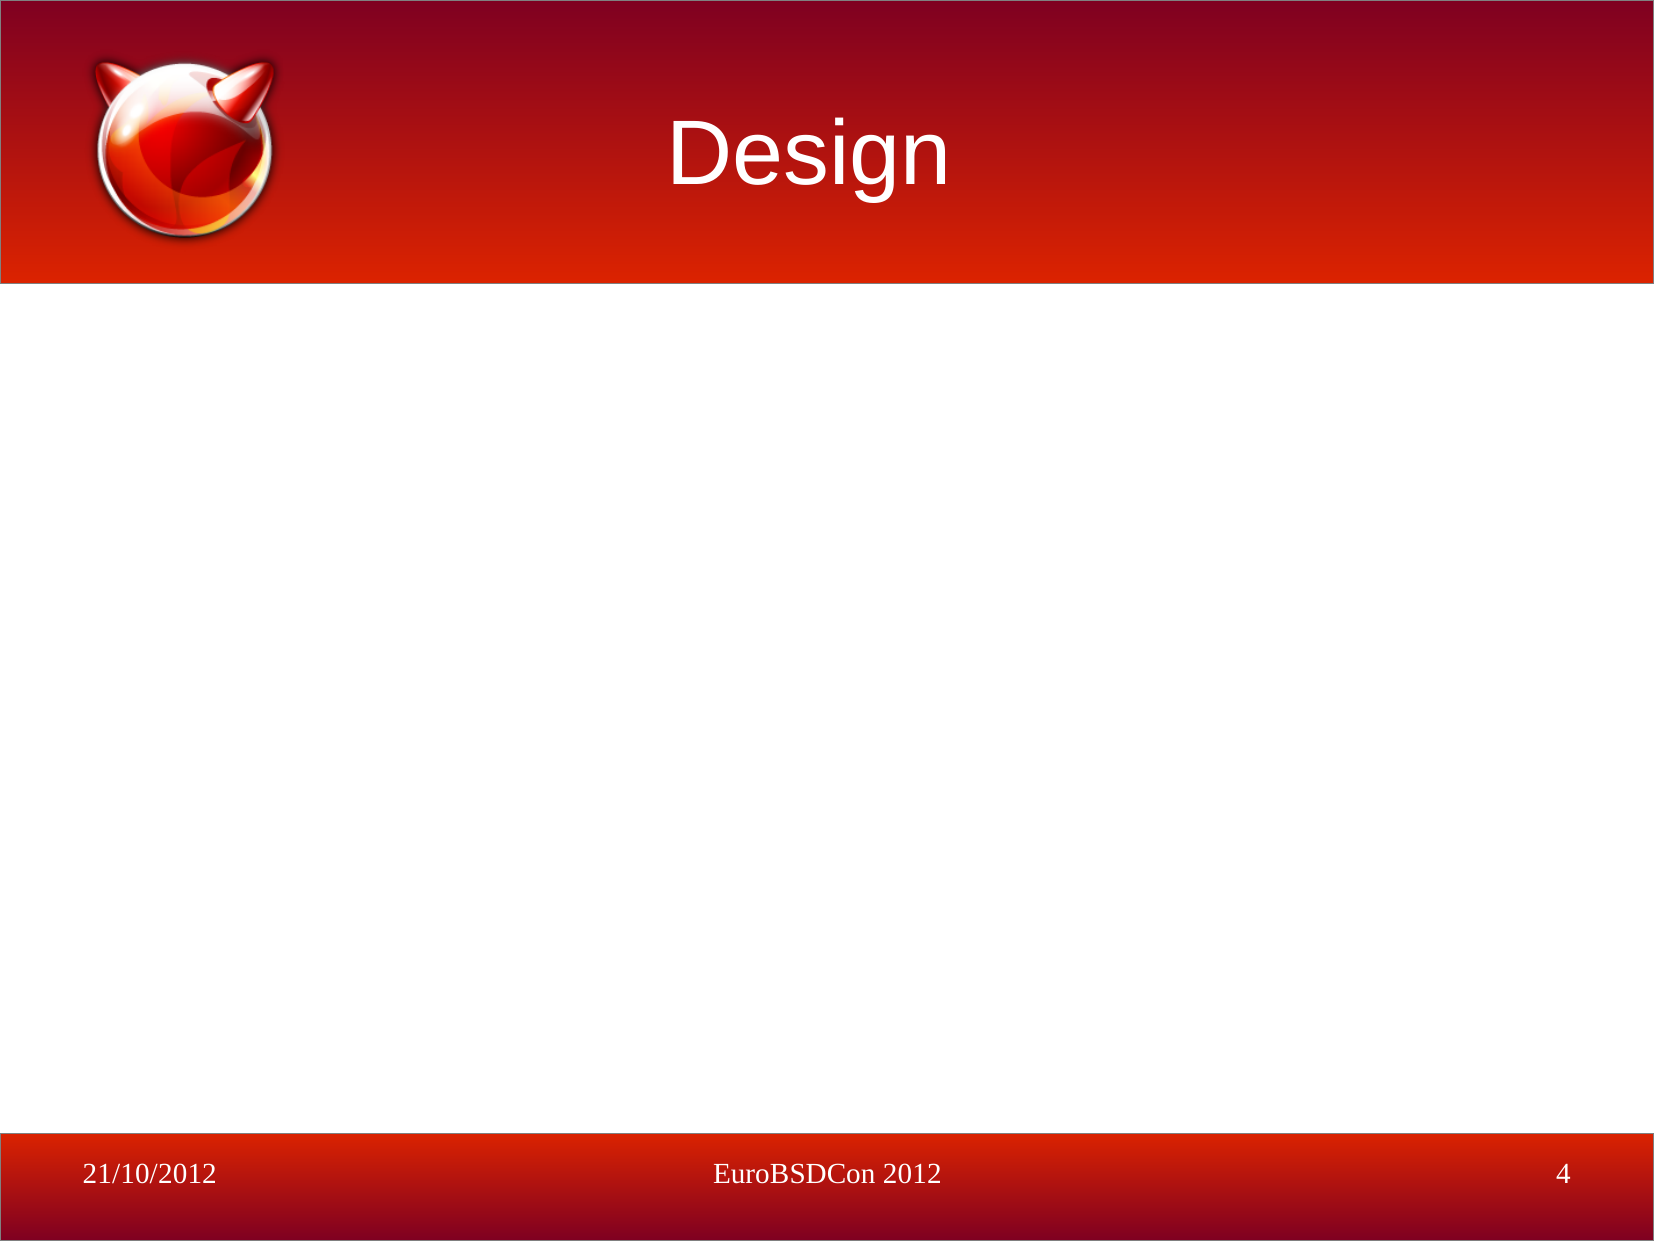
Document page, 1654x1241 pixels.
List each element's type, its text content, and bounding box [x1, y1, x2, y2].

title Design [82, 49, 1536, 257]
